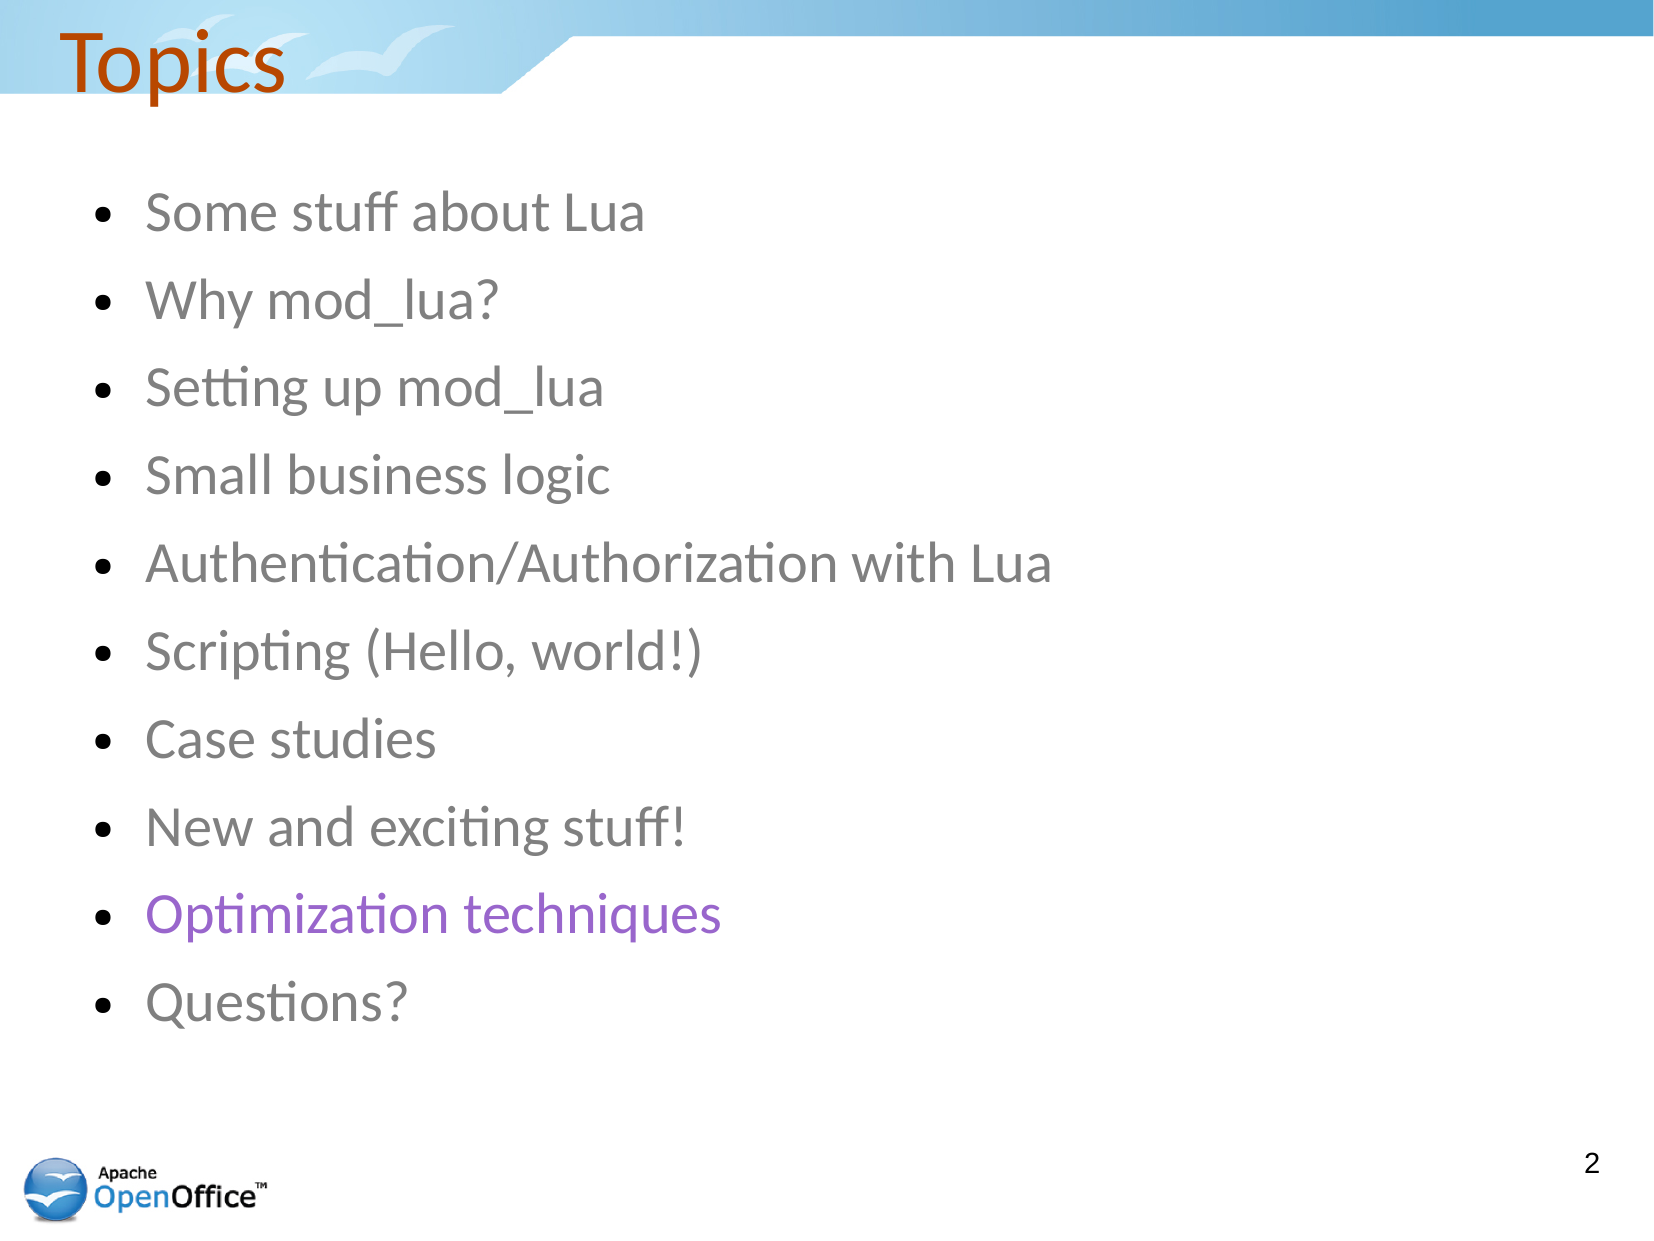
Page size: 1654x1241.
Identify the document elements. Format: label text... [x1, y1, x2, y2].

list Some stuff about Lua Why mod_lua? Setting up mod_lua Small business logic Authentication/Authorization with Lua Scripting (Hello, world!) Case studies New and exciting stuff! Optimization techniques Questions? [75, 187, 1564, 1131]
picture [0, 0, 1654, 1241]
list Topics [59, 23, 1548, 137]
